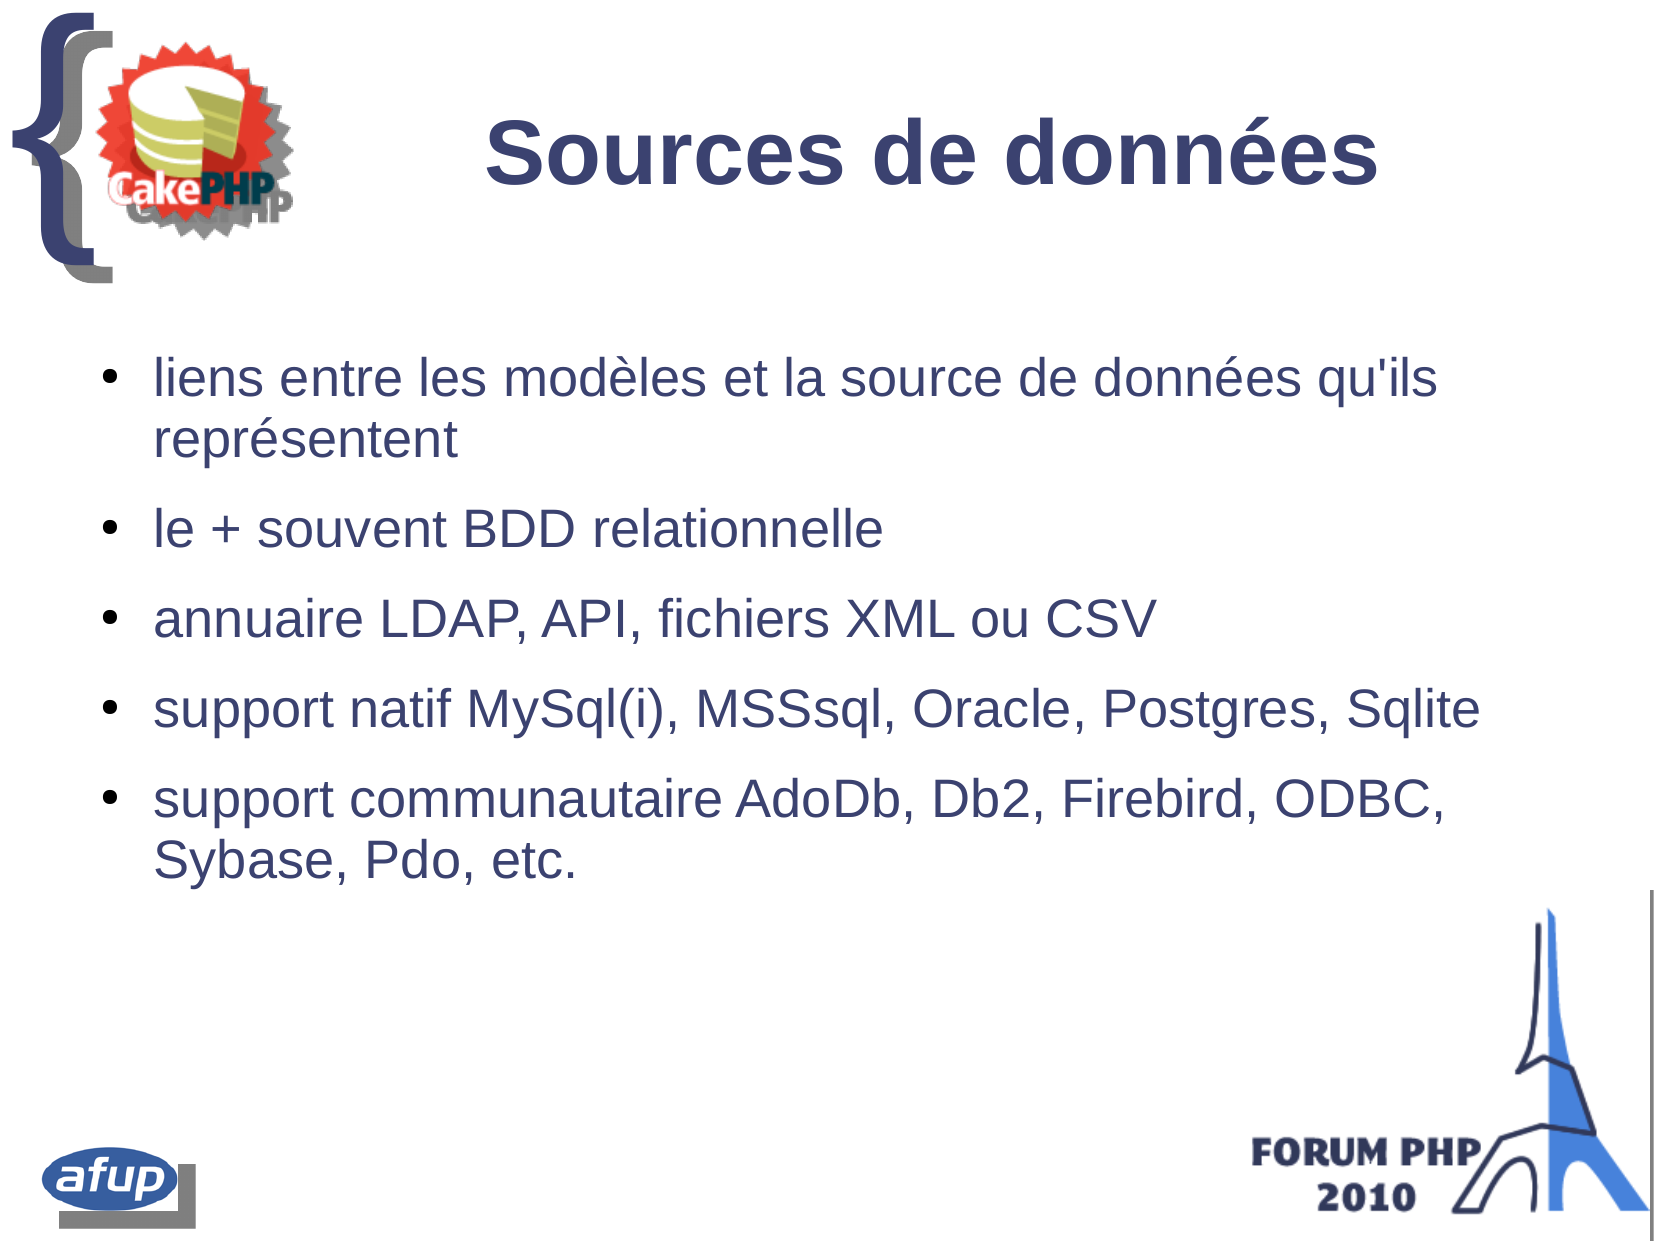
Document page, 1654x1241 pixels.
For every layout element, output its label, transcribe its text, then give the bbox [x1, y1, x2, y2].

picture [1240, 872, 1650, 1241]
title Sources de données [295, 56, 1571, 250]
picture [88, 35, 284, 231]
list liens entre les modèles et la source de données qu'ils représentent le + souvent BDD relationnelle annuaire LDAP, API, fichiers XML ou CSV support natif MySql(i), MSSsql, Oracle, Postgres, Sqlite support communautaire AdoDb, Db2, Firebird, ODBC, Sybase, Pdo, etc. [82, 290, 1571, 1094]
picture [41, 1146, 178, 1211]
